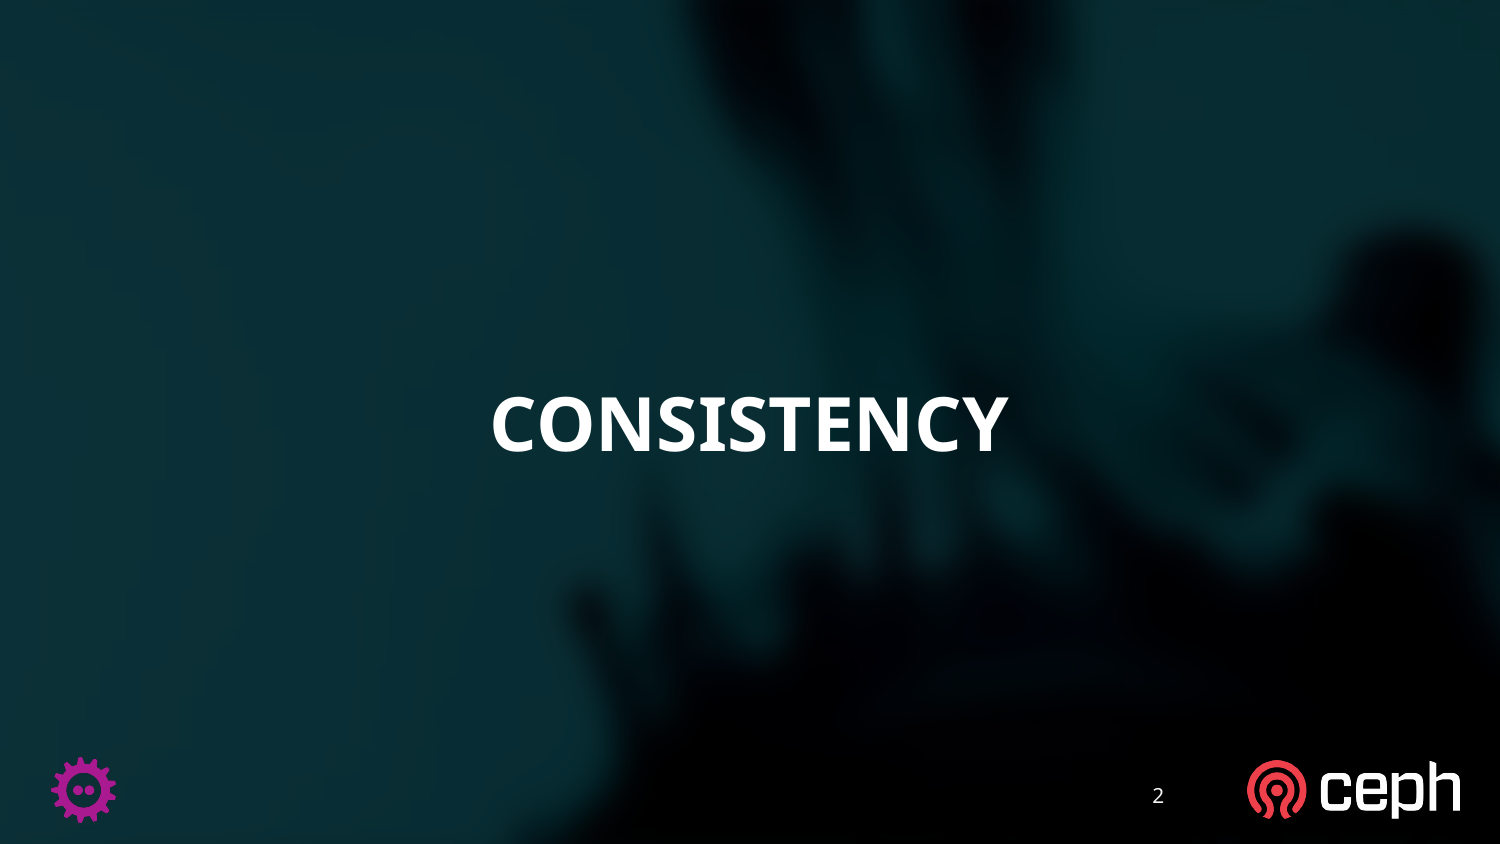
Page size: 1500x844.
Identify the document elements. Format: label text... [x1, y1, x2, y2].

title CONSISTENCY [51, 352, 1449, 491]
picture [0, 0, 1500, 844]
slide_number <number> [1089, 764, 1179, 829]
